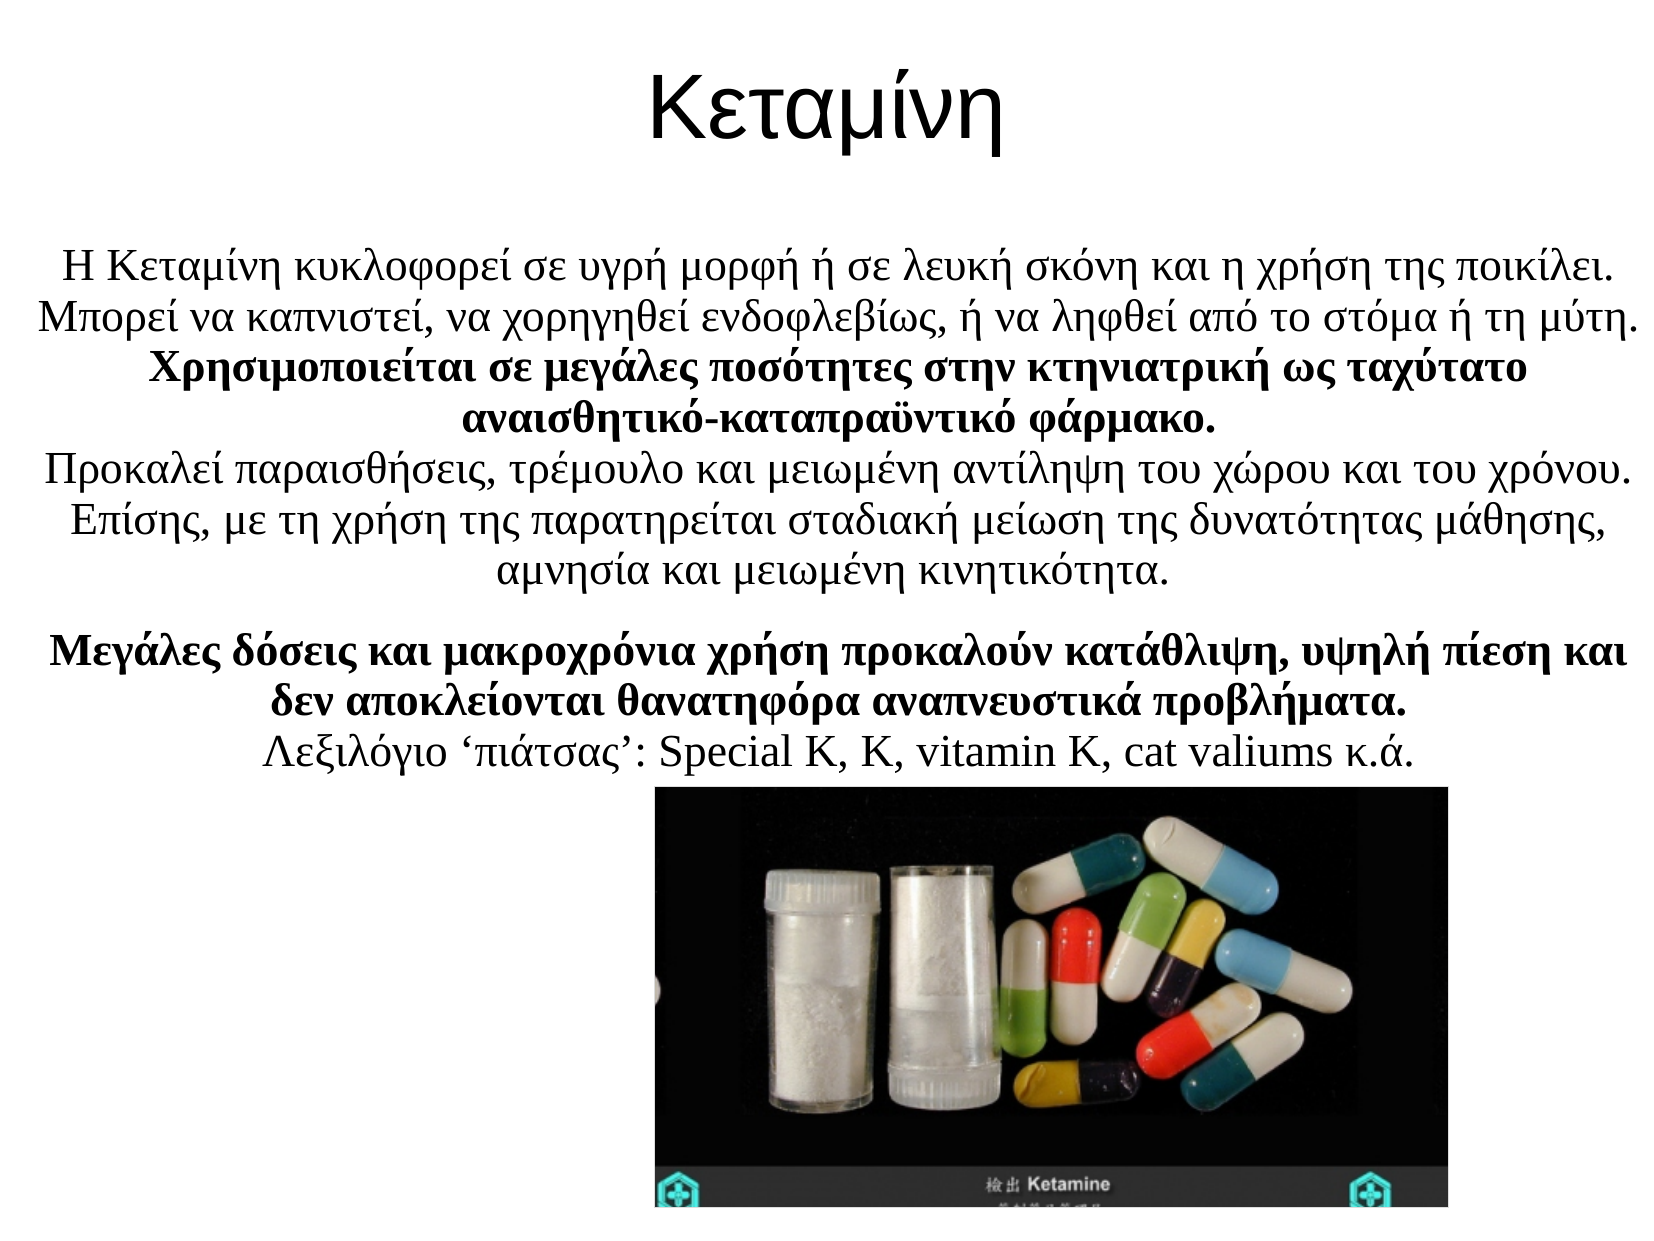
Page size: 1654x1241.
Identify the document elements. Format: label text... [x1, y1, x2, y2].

title Κεταμίνη [82, 49, 1571, 163]
list Η Κεταμίνη κυκλοφορεί σε υγρή μορφή ή σε λευκή σκόνη και η χρήση της ποικίλει. Μπορεί να καπνιστεί, να χορηγηθεί ενδοφλεβίως, ή να ληφθεί από το στόμα ή τη μύτη. Χρησιμοποιείται σε μεγάλες ποσότητες στην κτηνιατρική ως ταχύτατο αναισθητικό-καταπραϋντικό φάρμακο. Προκαλεί παραισθήσεις, τρέμουλο και μειωμένη αντίληψη του χώρου και του χρόνου. Επίσης, με τη χρήση της παρατηρείται σταδιακή μείωση της δυνατότητας μάθησης, αμνησία και μειωμένη κινητικότητα. Μεγάλες δόσεις και μακροχρόνια χρήση προκαλούν κατάθλιψη, υψηλή πίεση και δεν αποκλείονται θανατηφόρα αναπνευστικά προβλήματα. Λεξιλόγιο ‘πιάτσας’: Special K, K, vitamin K, cat valiums κ.ά. [24, 163, 1654, 1241]
text_box [654, 786, 1449, 1208]
